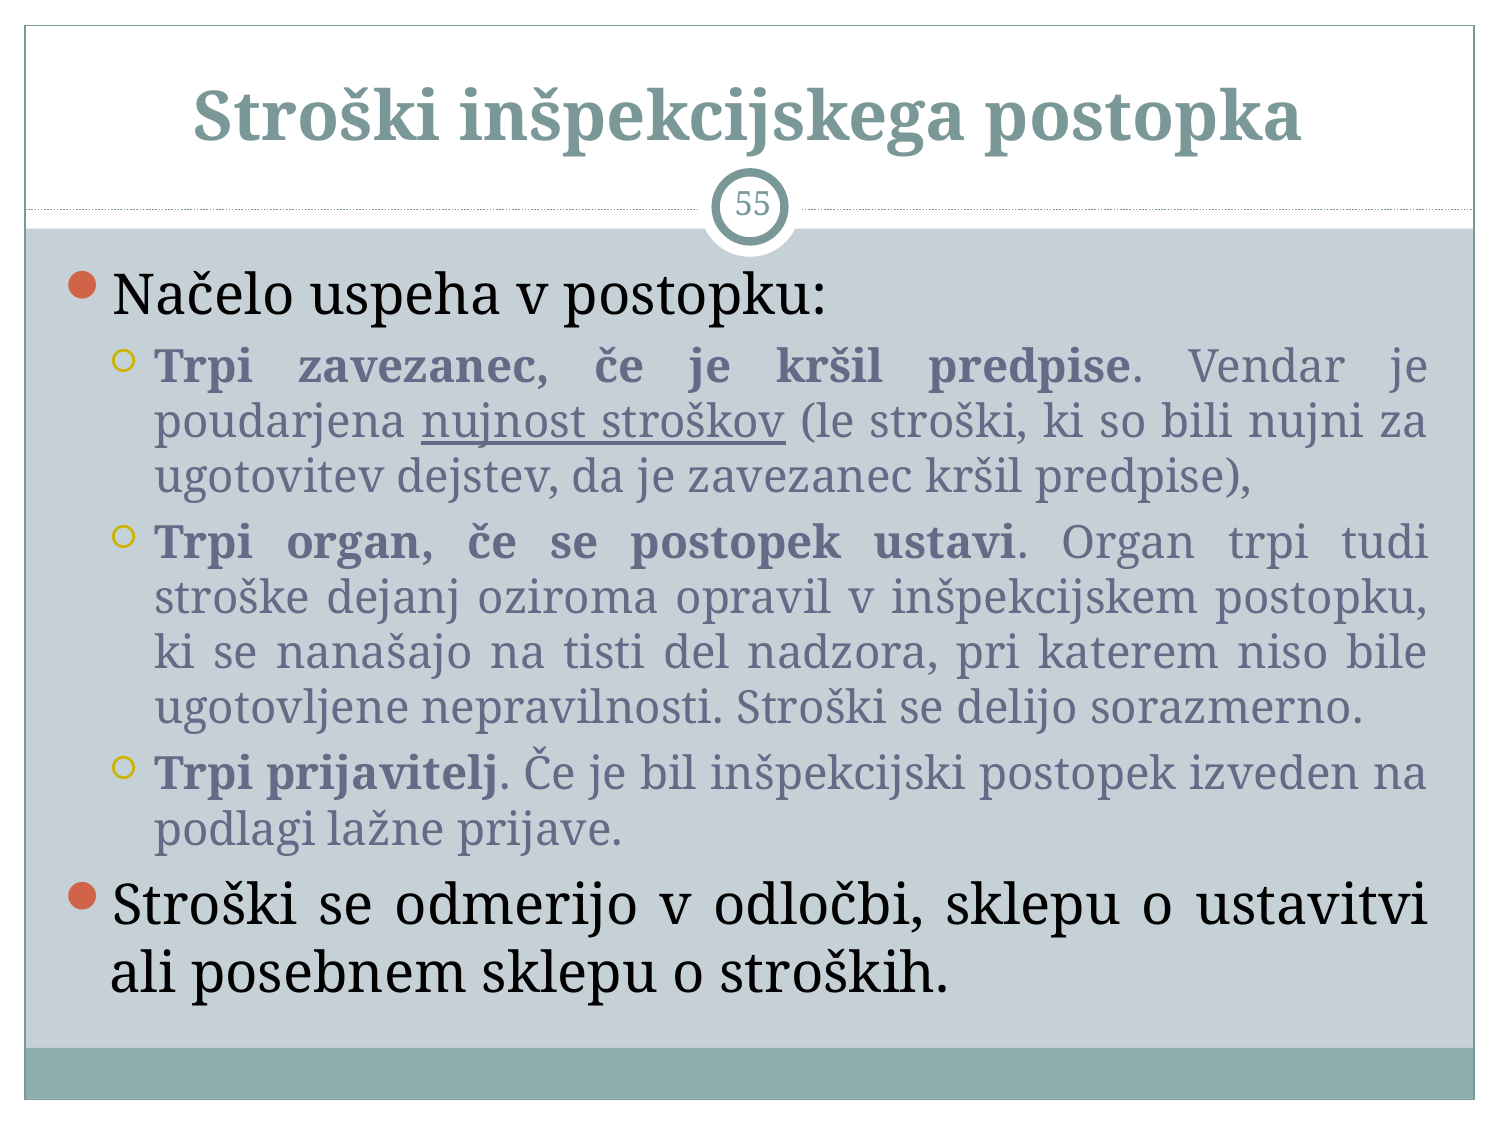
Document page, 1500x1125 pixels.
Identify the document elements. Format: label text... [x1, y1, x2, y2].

text_box <number> [715, 168, 791, 241]
list Načelo uspeha v postopku: Trpi zavezanec, če je kršil predpise. Vendar je poudarjena nujnost stroškov (le stroški, ki so bili nujni za ugotovitev dejstev, da je zavezanec kršil predpise), Trpi organ, če se postopek ustavi. Organ trpi tudi stroške dejanj oziroma opravil v inšpekcijskem postopku, ki se nanašajo na tisti del nadzora, pri katerem niso bile ugotovljene nepravilnosti. Stroški se delijo sorazmerno. Trpi prijavitelj. Če je bil inšpekcijski postopek izveden na podlagi lažne prijave. Stroški se odmerijo v odločbi, sklepu o ustavitvi ali posebnem sklepu o stroških. [49, 250, 1445, 1012]
title Stroški inšpekcijskega postopka [49, 37, 1450, 162]
